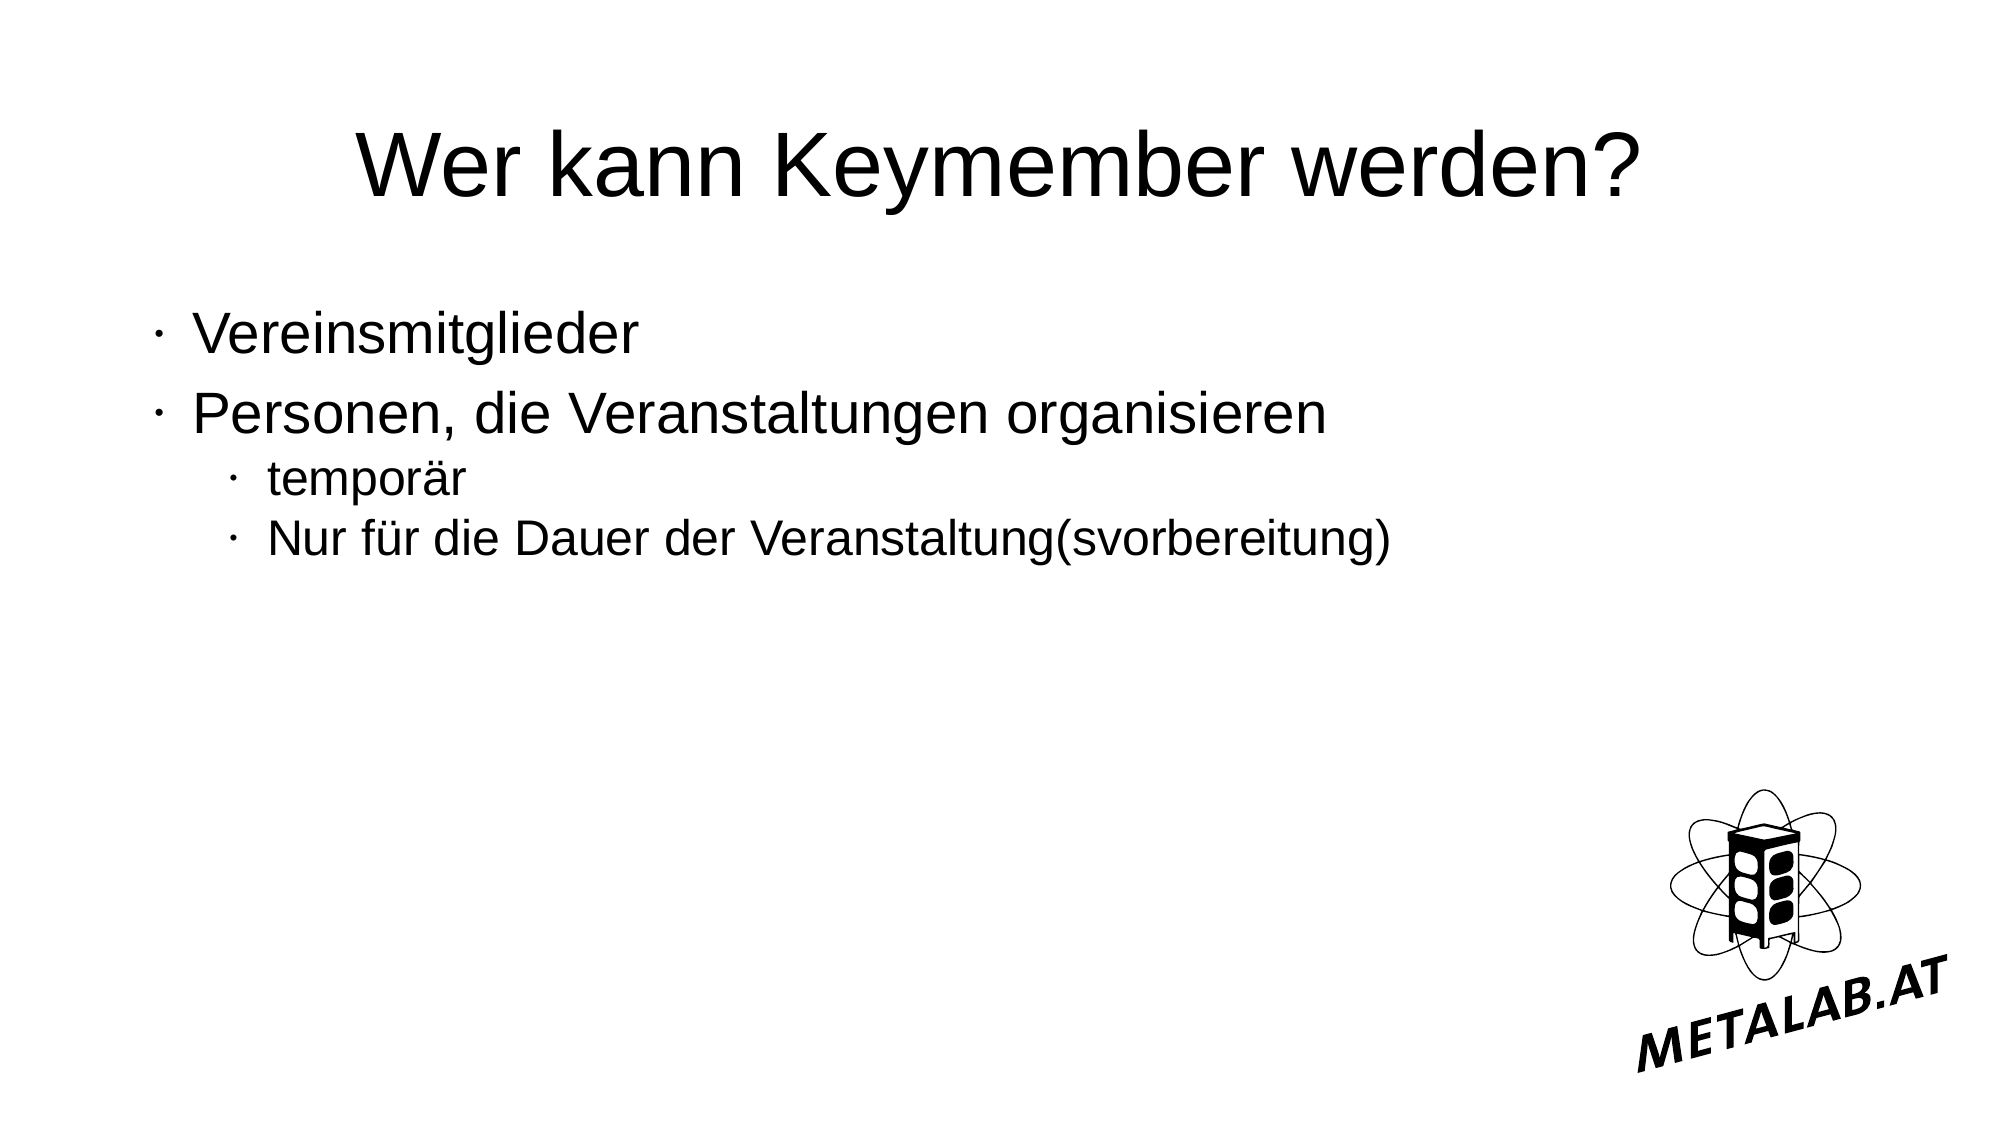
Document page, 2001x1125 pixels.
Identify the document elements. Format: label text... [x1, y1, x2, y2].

title Wer kann Keymember werden? [137, 59, 1863, 278]
list Vereinsmitglieder Personen, die Veranstaltungen organisieren temporär Nur für die Dauer der Veranstaltung(svorbereitung) [137, 299, 1863, 1014]
